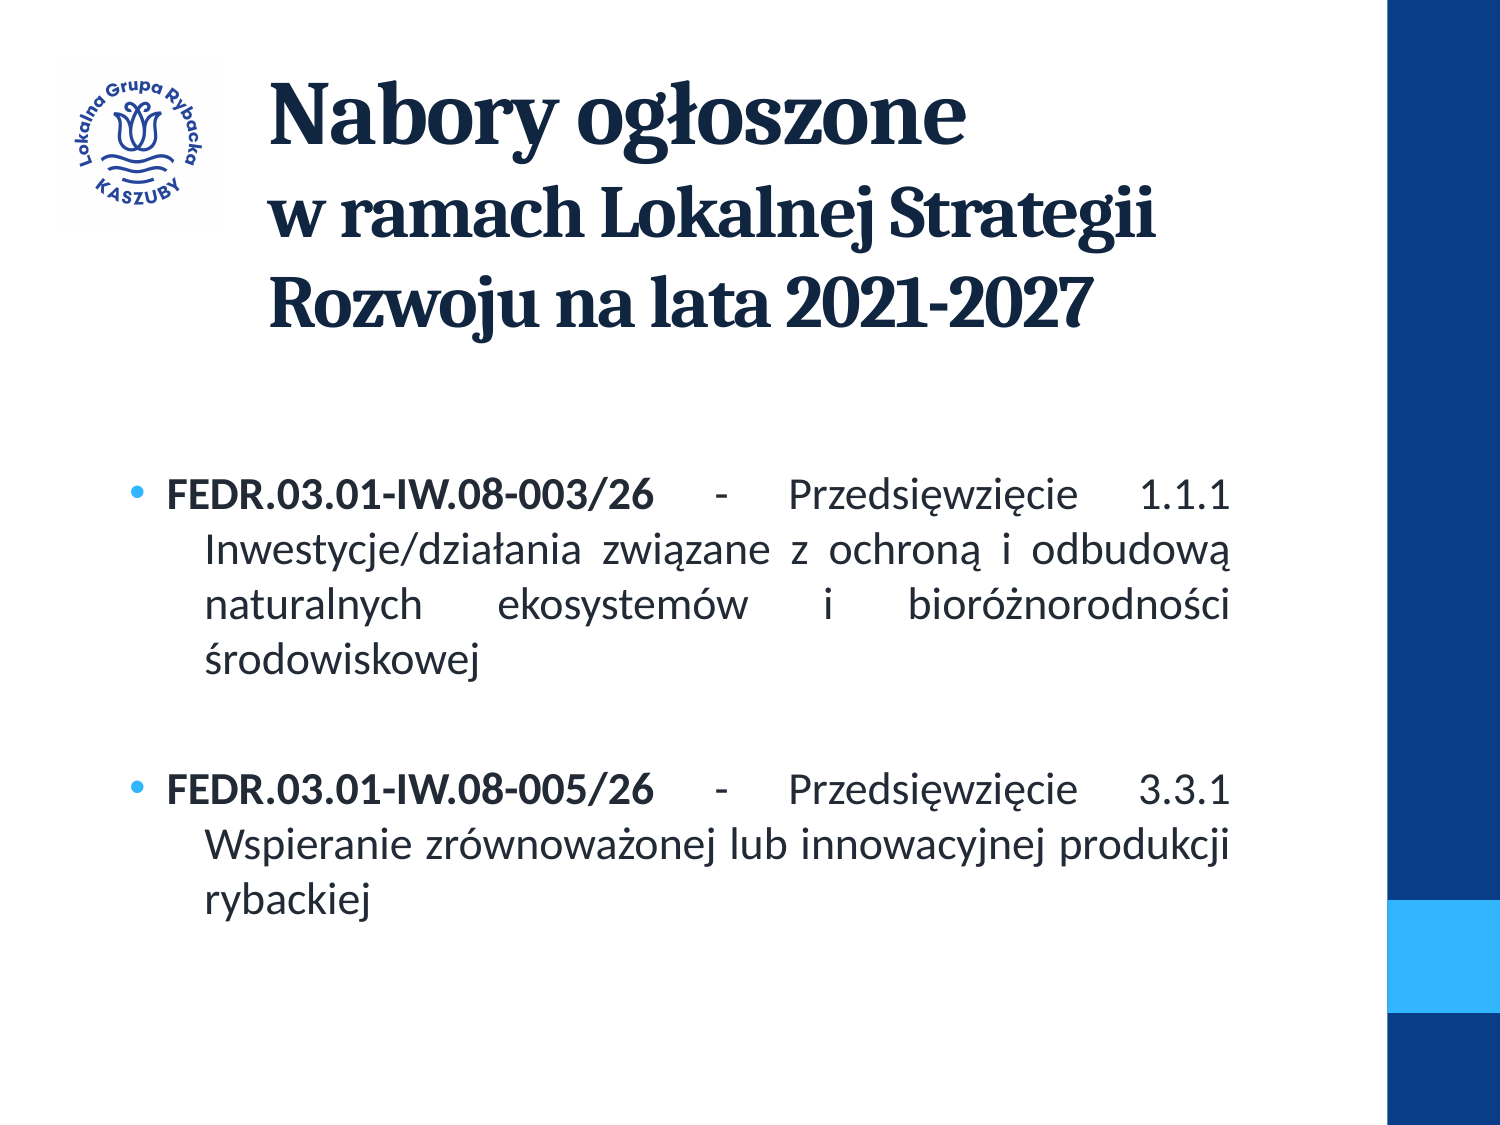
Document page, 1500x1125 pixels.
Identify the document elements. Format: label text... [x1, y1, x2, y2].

picture [55, 59, 221, 226]
title Nabory ogłoszone w ramach Lokalnej Strategii Rozwoju na lata 2021-2027 [253, 45, 1326, 291]
list FEDR.03.01-IW.08-003/26 - Przedsięwzięcie 1.1.1 Inwestycje/działania związane z ochroną i odbudową naturalnych ekosystemów i bioróżnorodności środowiskowej FEDR.03.01-IW.08-005/26 - Przedsięwzięcie 3.3.1 Wspieranie zrównoważonej lub innowacyjnej produkcji rybackiej [76, 456, 1302, 1059]
